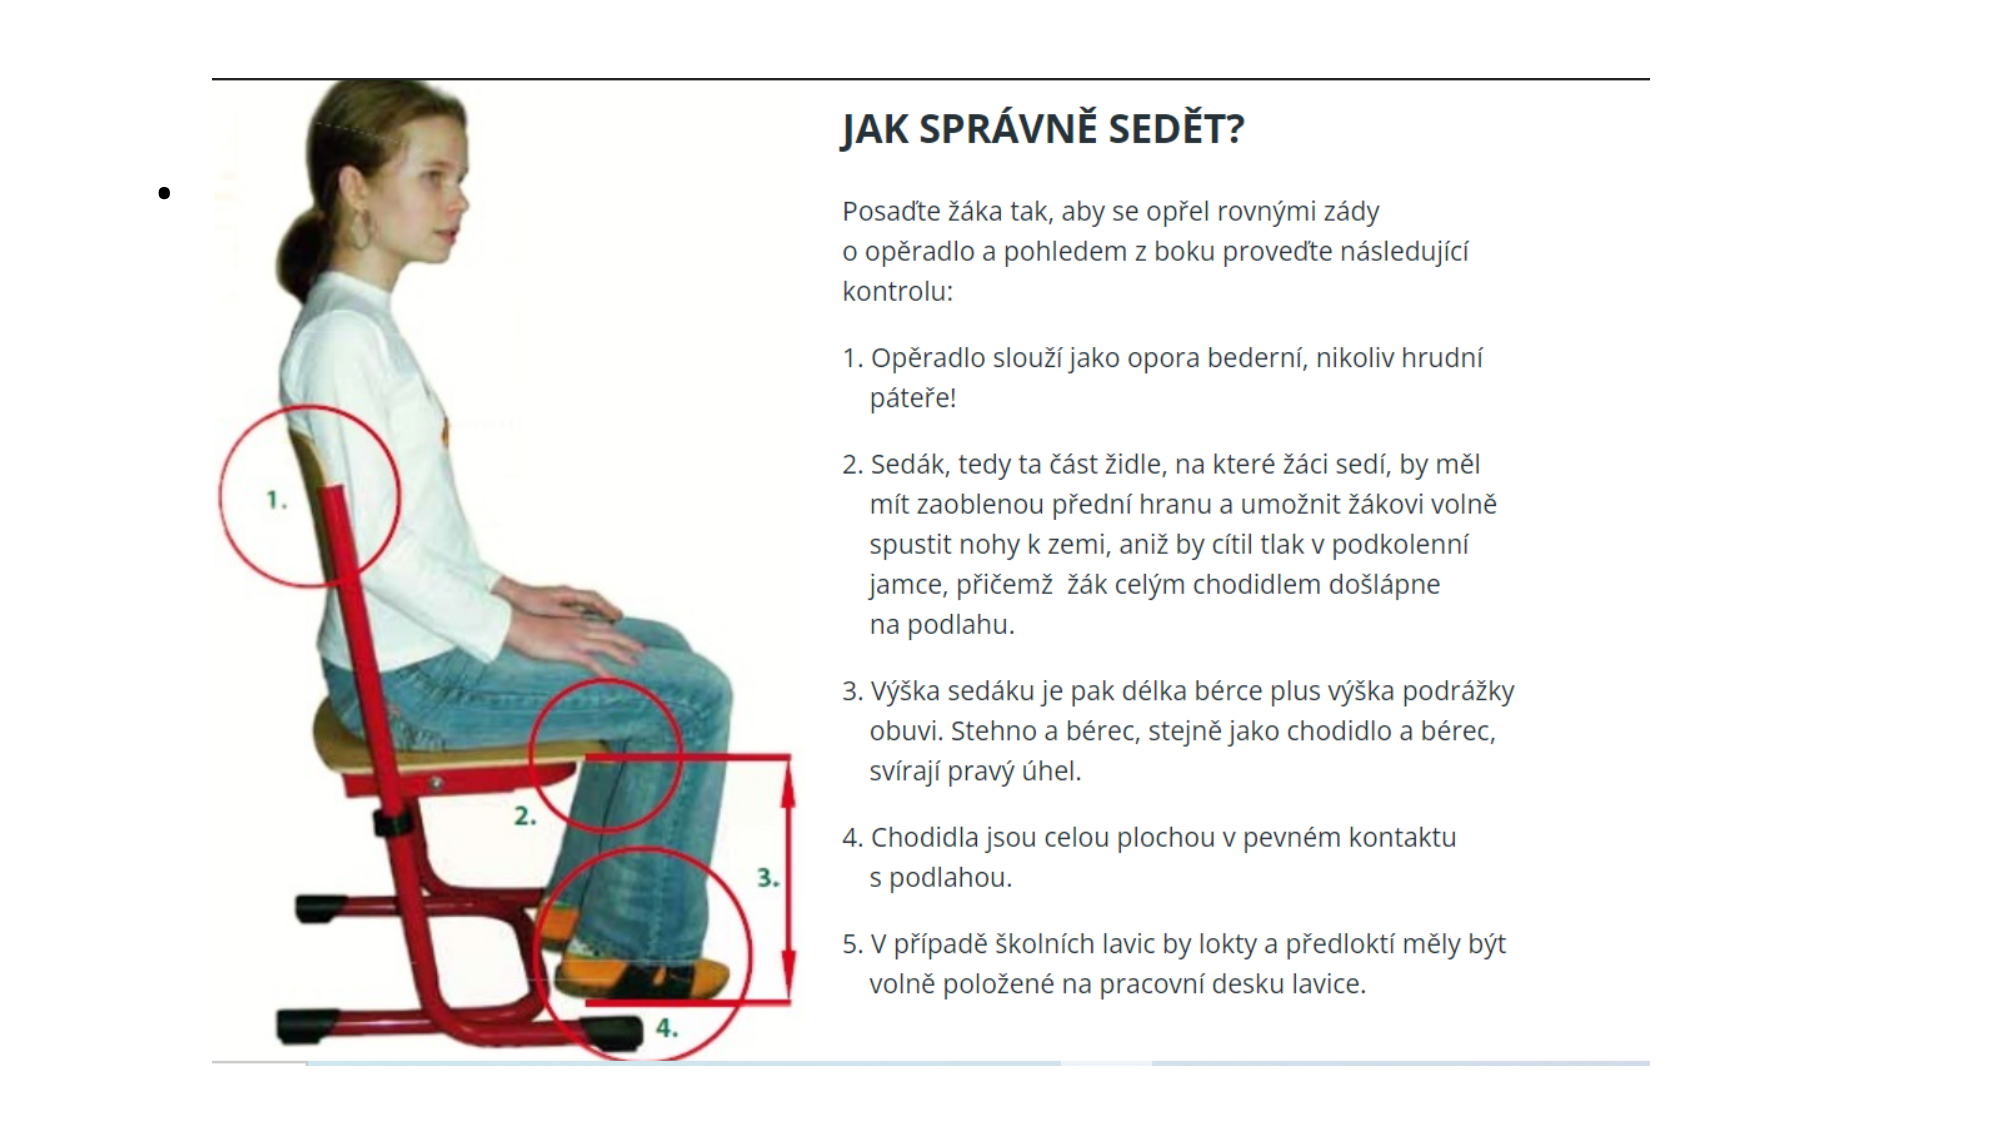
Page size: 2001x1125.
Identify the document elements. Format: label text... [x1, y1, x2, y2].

title . [137, 59, 1863, 278]
picture [212, 78, 1650, 1066]
